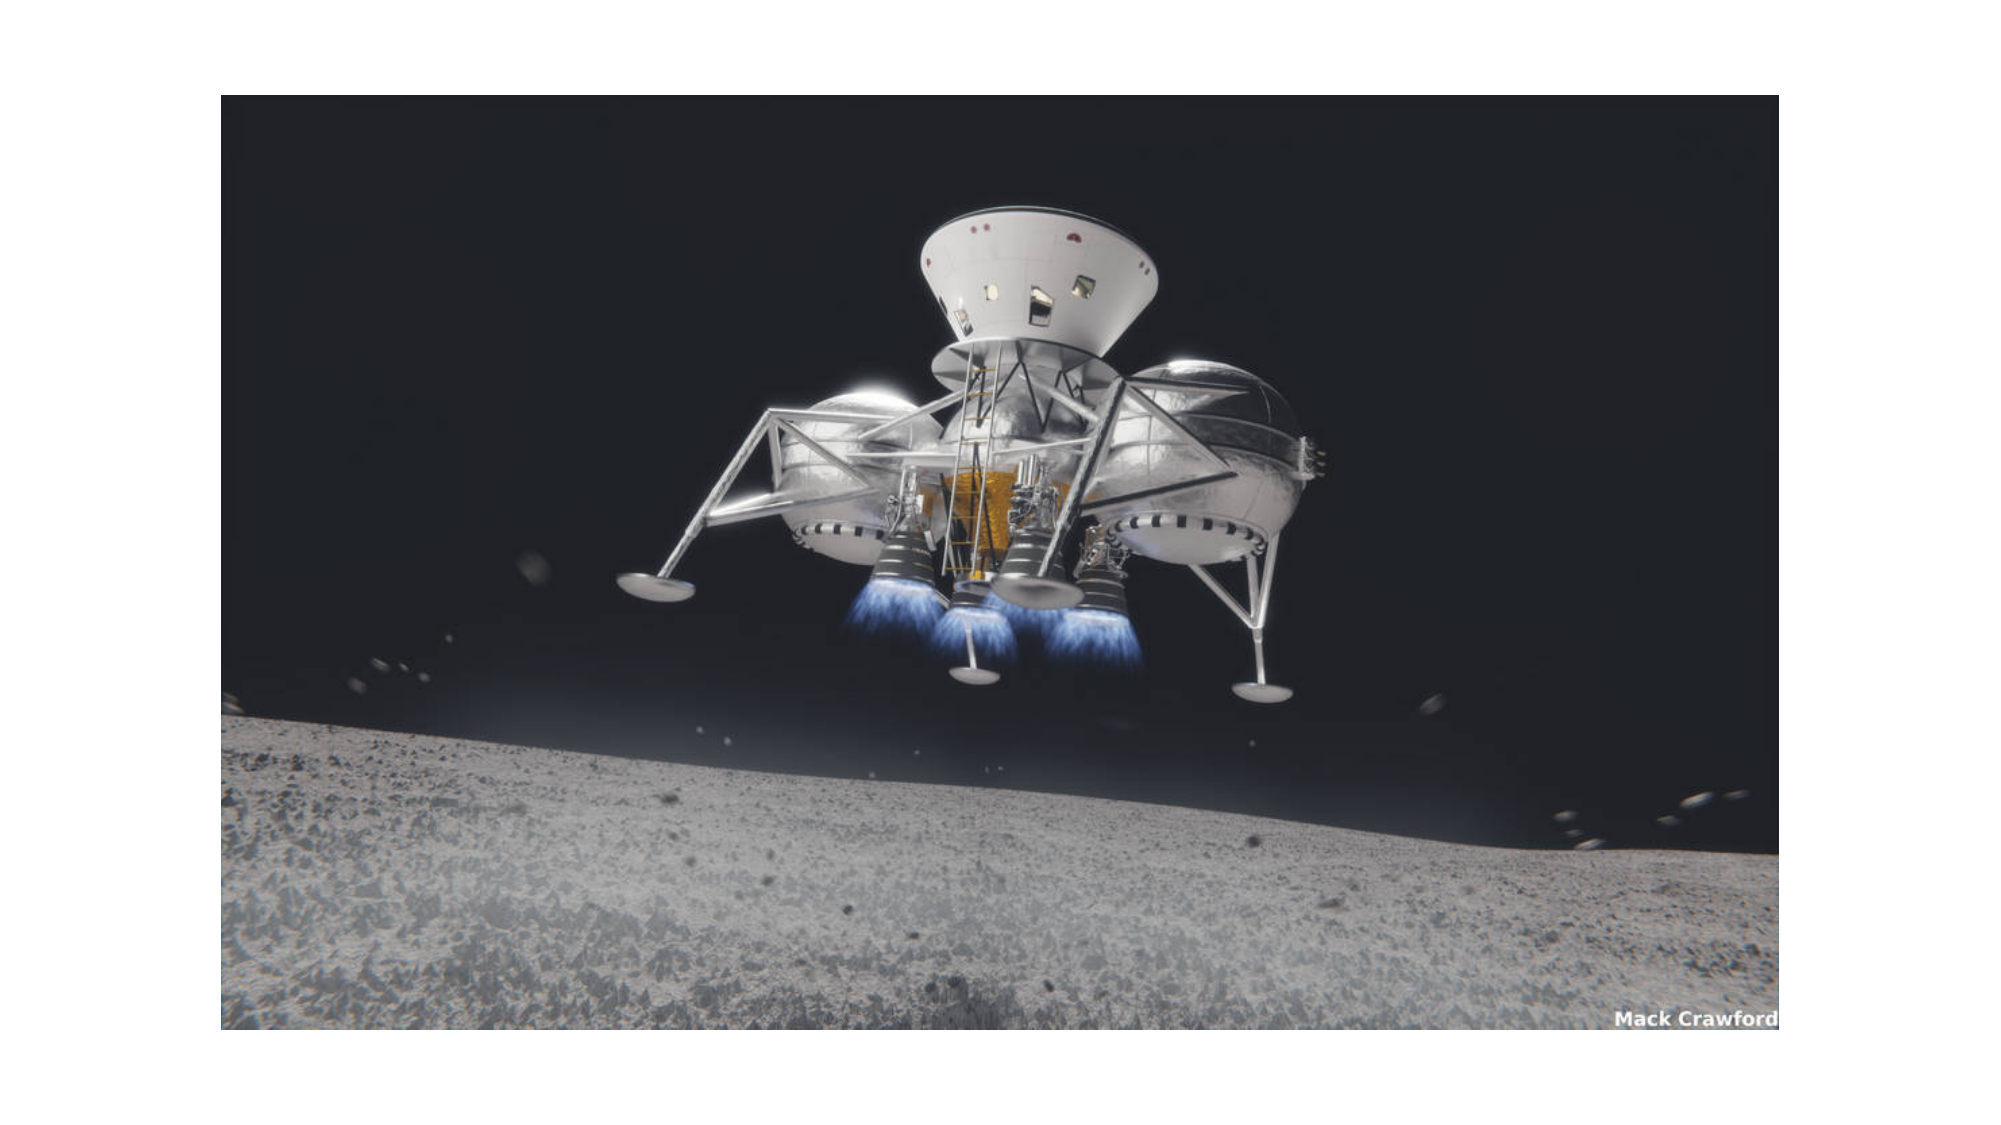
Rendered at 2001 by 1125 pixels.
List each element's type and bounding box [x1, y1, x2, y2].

picture [221, 95, 1779, 1030]
